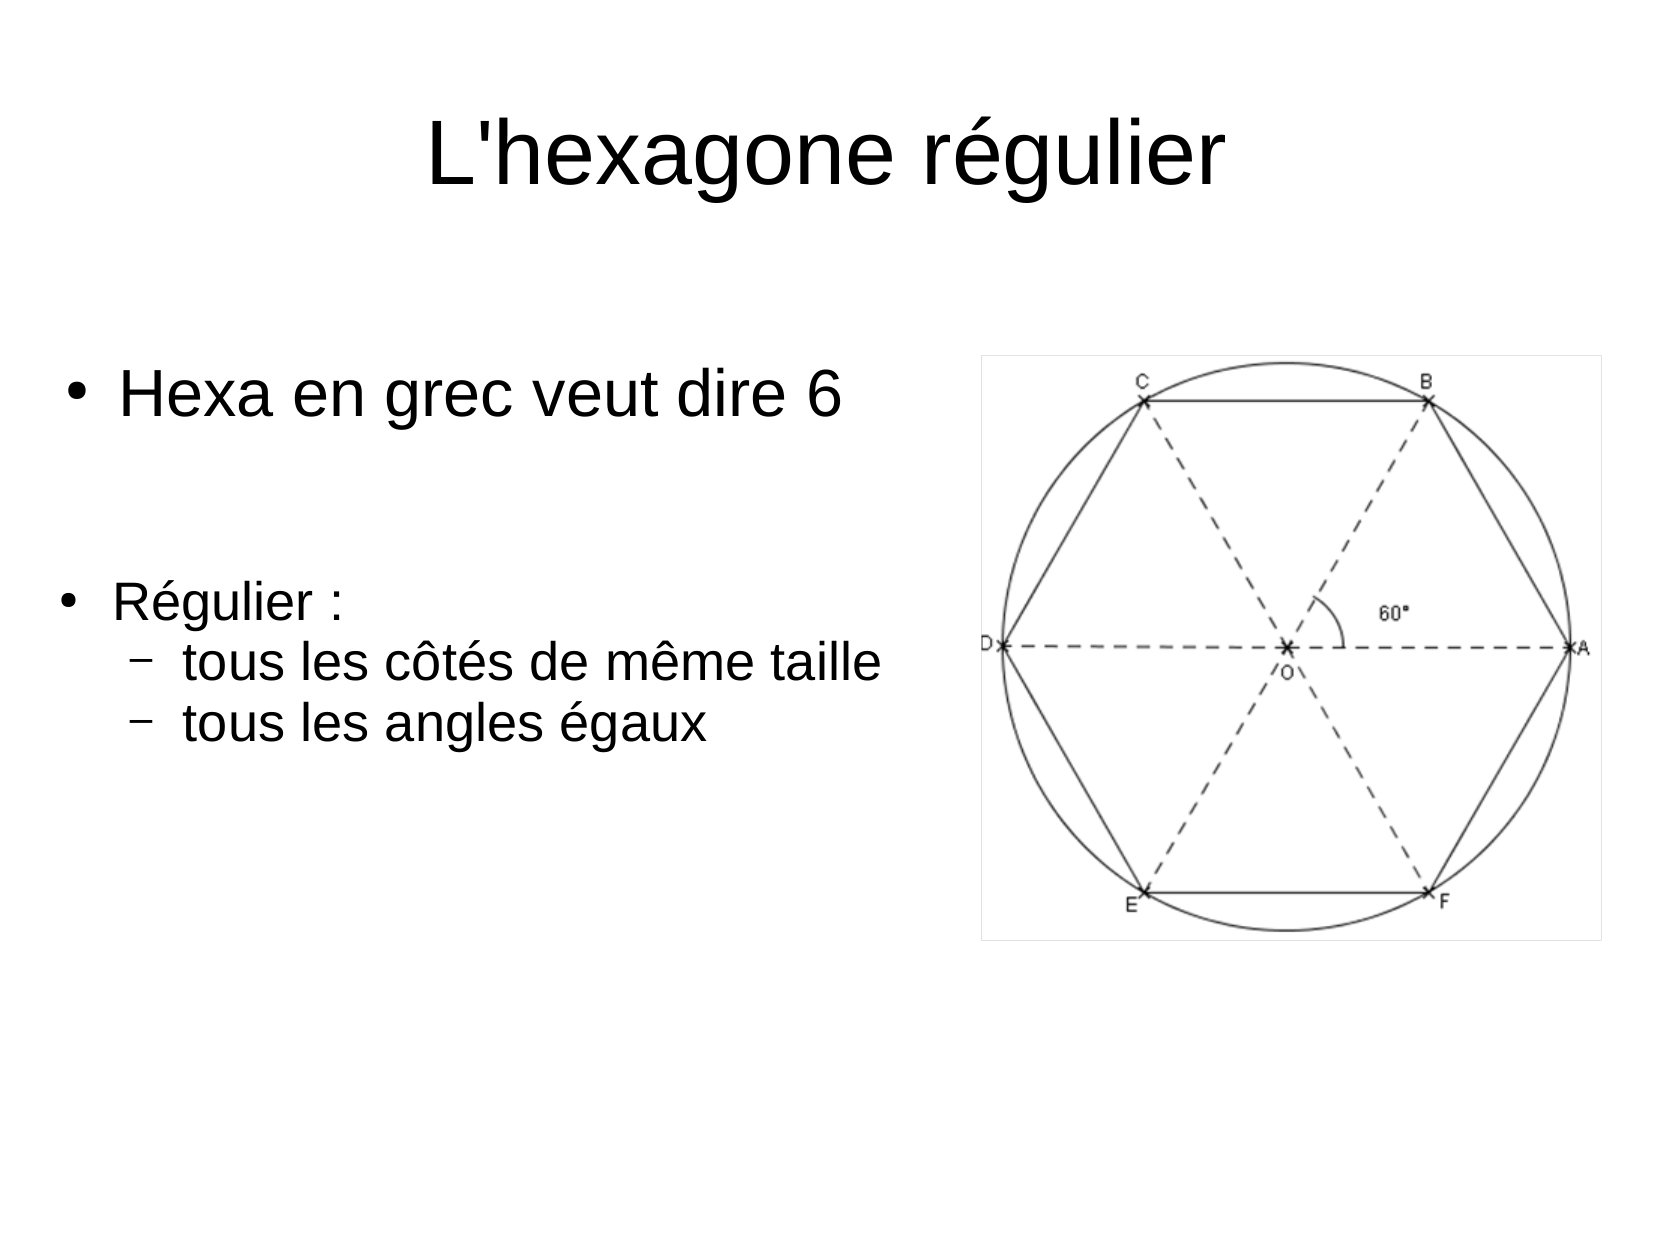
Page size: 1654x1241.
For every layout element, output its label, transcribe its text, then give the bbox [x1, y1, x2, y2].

text_box Régulier : tous les côtés de même taille tous les angles égaux [26, 563, 952, 831]
list Hexa en grec veut dire 6 [47, 355, 969, 473]
picture [980, 354, 1603, 942]
title L'hexagone régulier [82, 49, 1571, 257]
